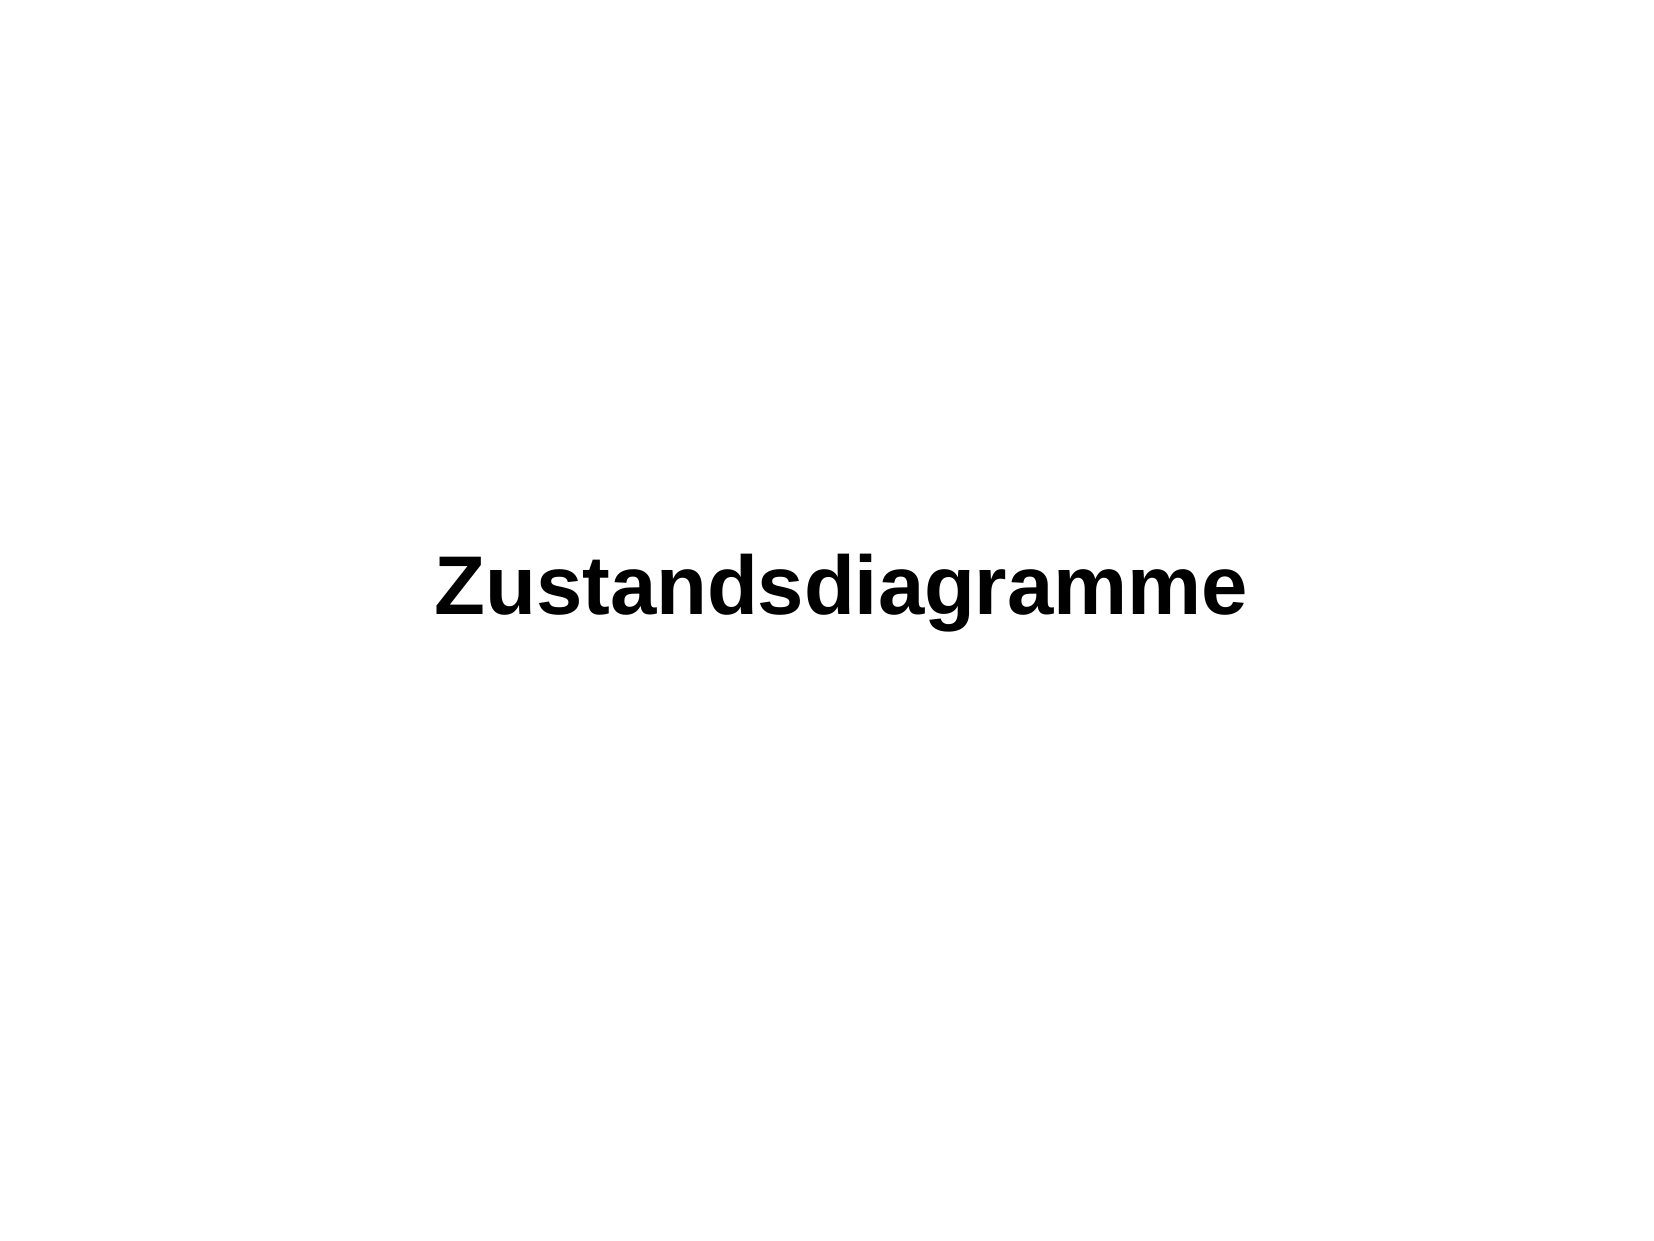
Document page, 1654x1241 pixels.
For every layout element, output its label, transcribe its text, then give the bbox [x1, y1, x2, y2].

text_box Zustandsdiagramme [88, 531, 1595, 640]
